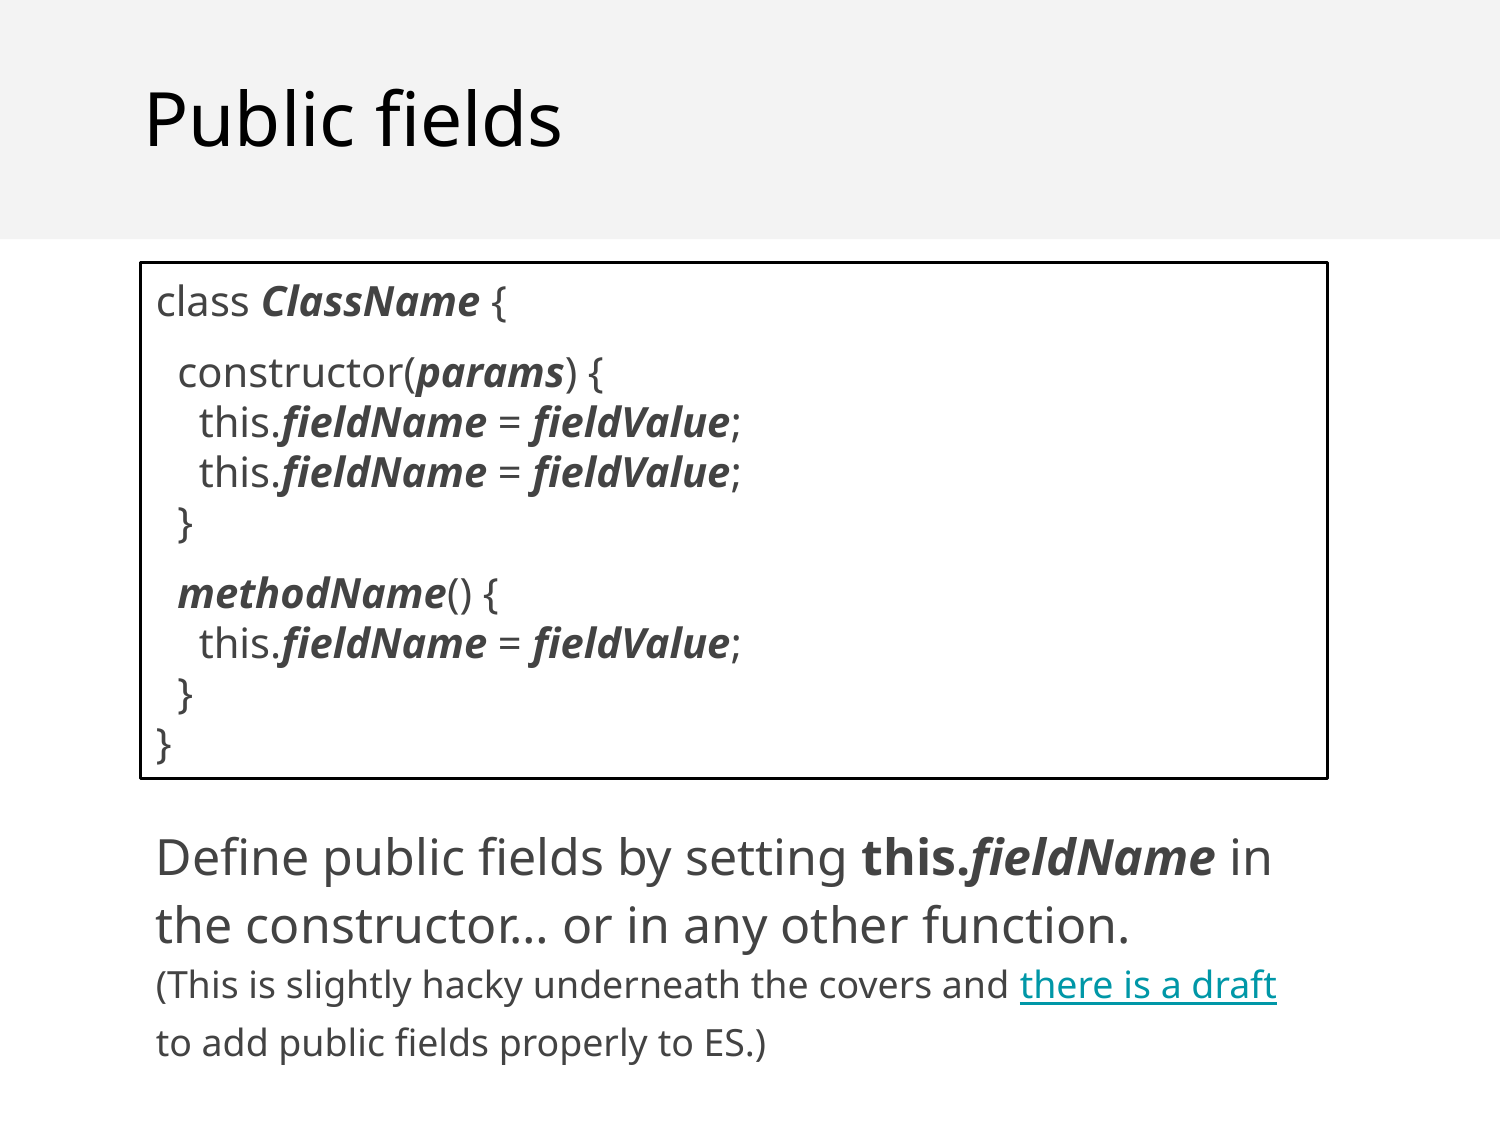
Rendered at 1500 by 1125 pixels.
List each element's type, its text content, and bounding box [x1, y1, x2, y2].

list Define public fields by setting this.fieldName in the constructor… or in any other function. (This is slightly hacky underneath the covers and there is a draft to add public fields properly to ES.) [140, 800, 1328, 1066]
text_box class ClassName { constructor(params) { this.fieldName = fieldValue; this.fieldName = fieldValue; } methodName() { this.fieldName = fieldValue; } } [140, 262, 1328, 779]
title Public fields [128, 56, 1372, 183]
